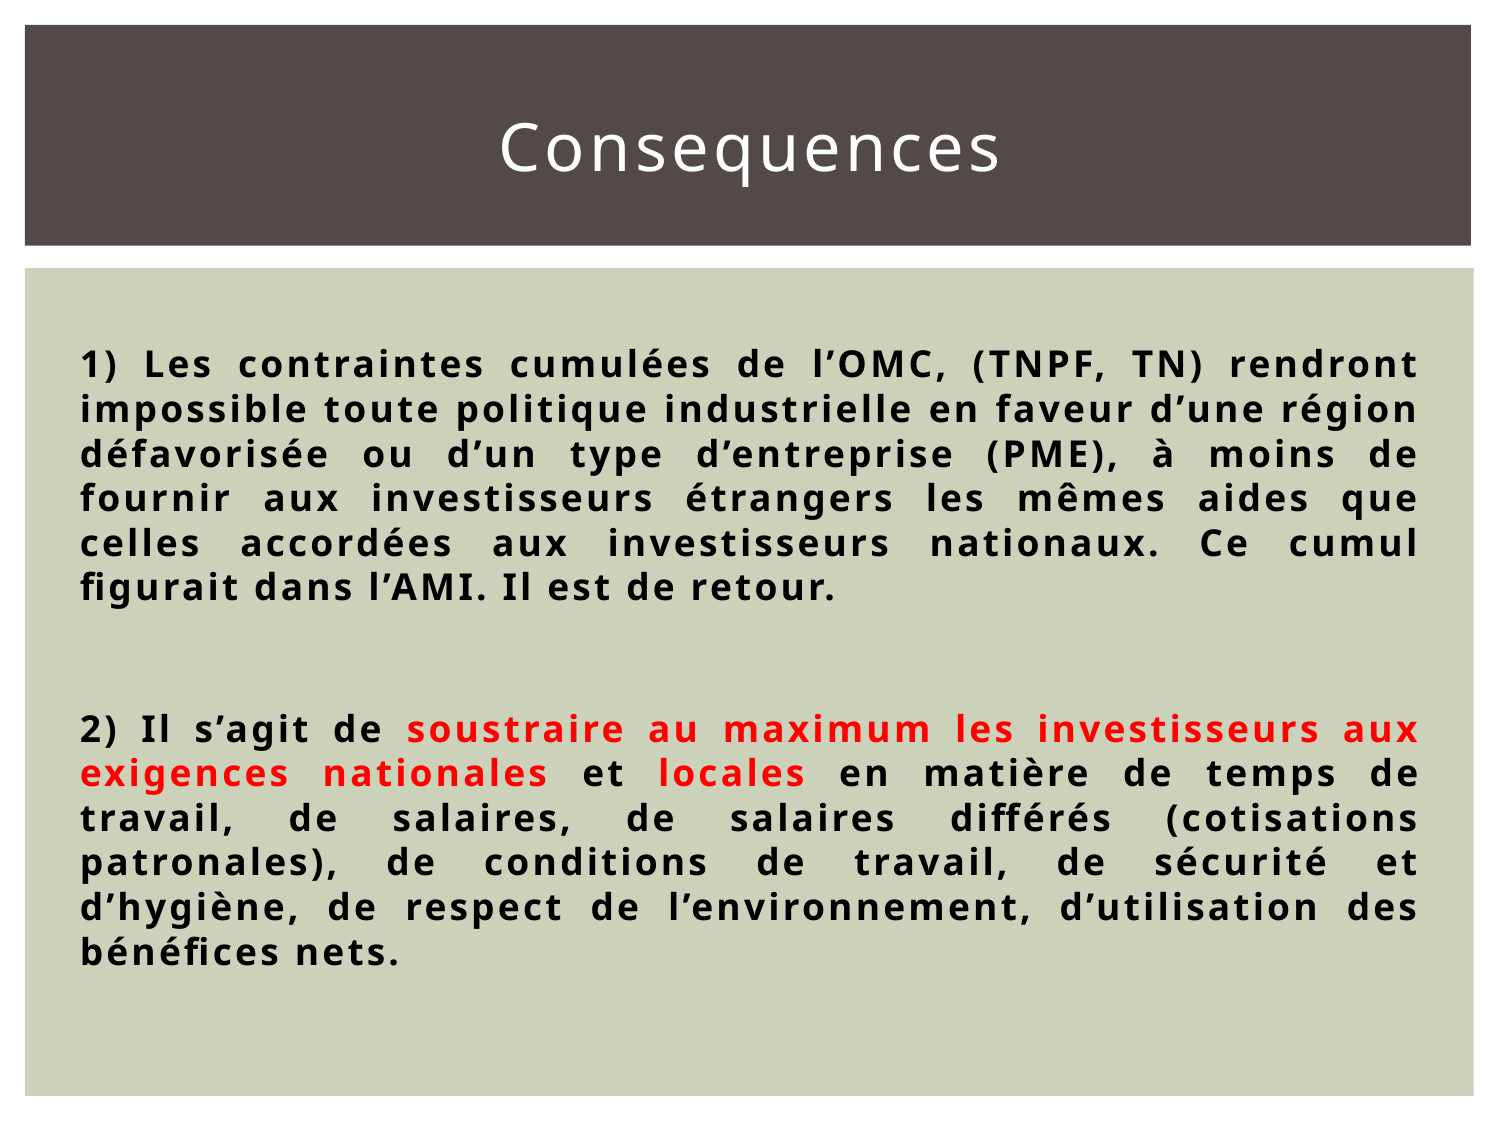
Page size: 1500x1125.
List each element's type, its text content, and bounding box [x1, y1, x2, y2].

list 1) Les contraintes cumulées de l’OMC, (TNPF, TN) rendront impossible toute politique industrielle en faveur d’une région défavorisée ou d’un type d’entreprise (PME), à moins de fournir aux investisseurs étrangers les mêmes aides que celles accordées aux investisseurs nationaux. Ce cumul figurait dans l’AMI. Il est de retour. 2) Il s’agit de soustraire au maximum les investisseurs aux exigences nationales et locales en matière de temps de travail, de salaires, de salaires différés (cotisations patronales), de conditions de travail, de sécurité et d’hygiène, de respect de l’environnement, d’utilisation des bénéfices nets. [58, 262, 1438, 986]
title Consequences [62, 58, 1438, 232]
